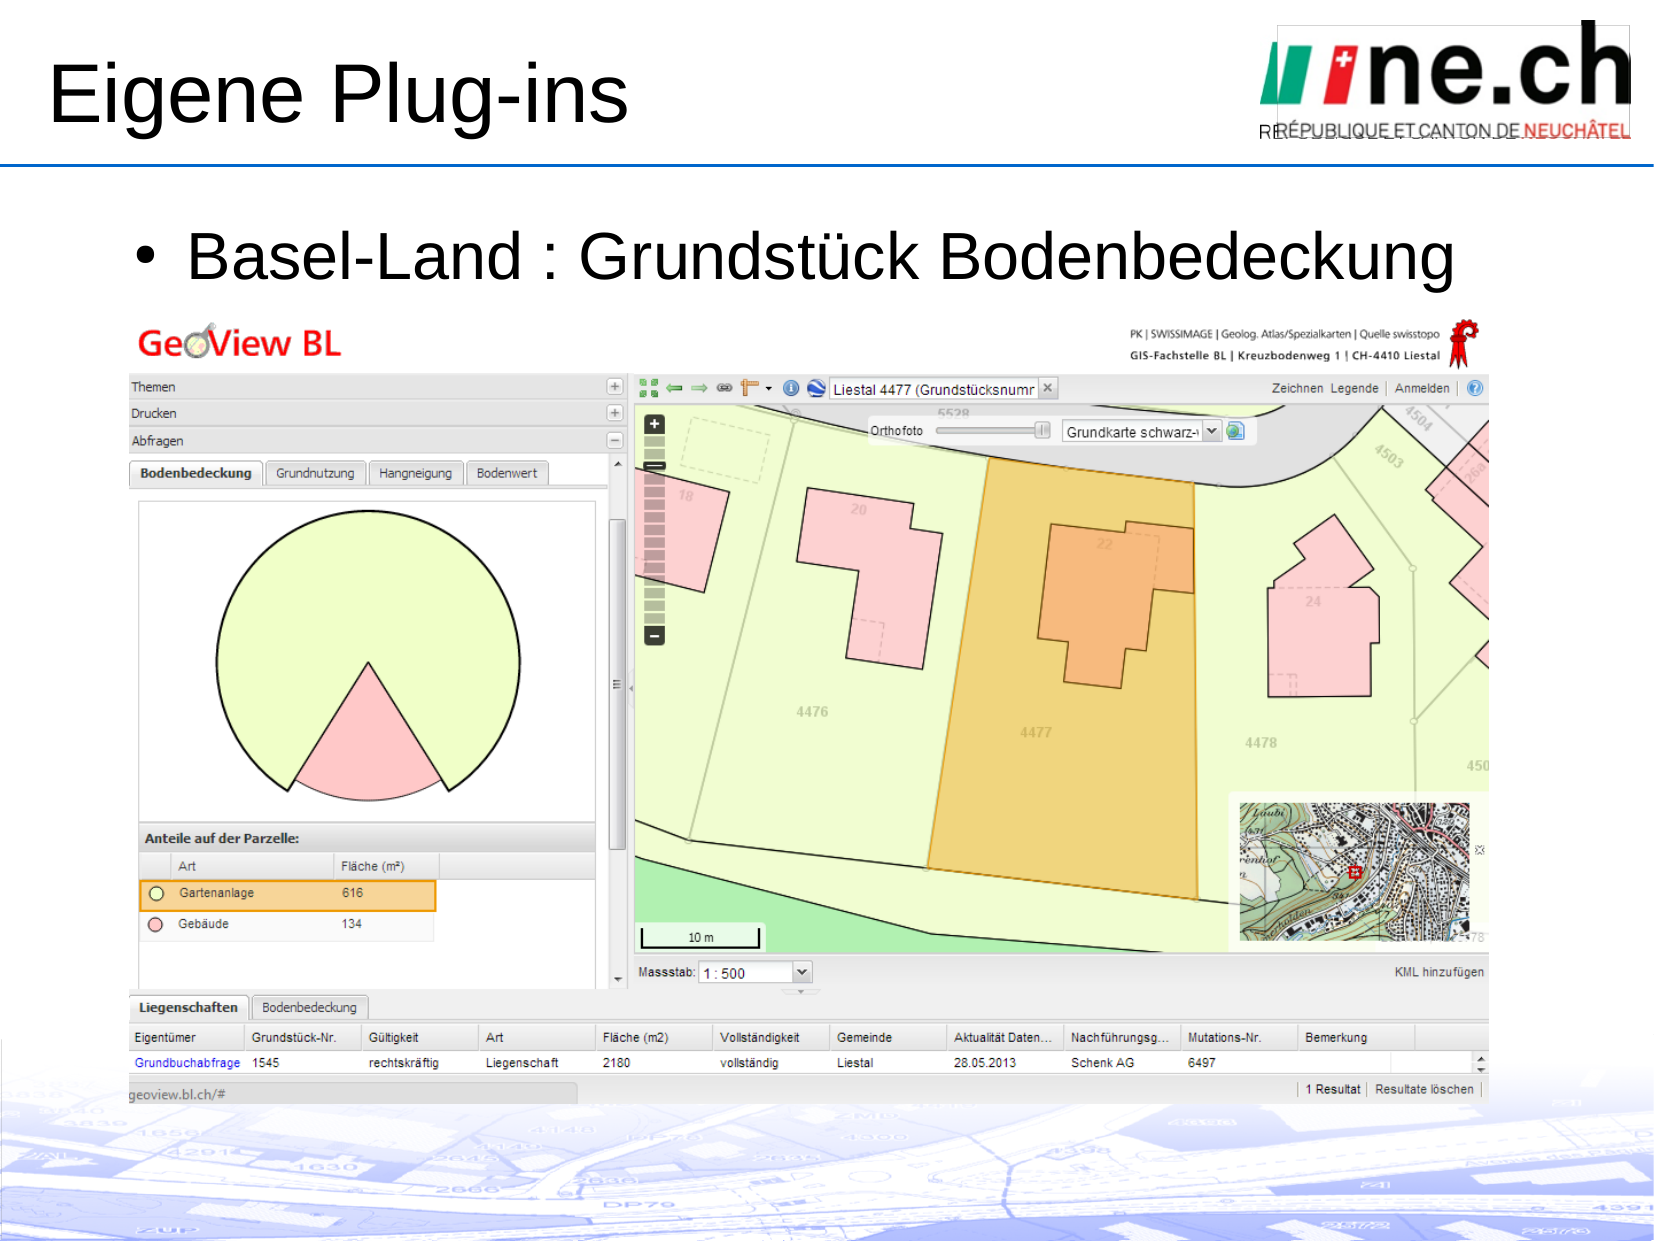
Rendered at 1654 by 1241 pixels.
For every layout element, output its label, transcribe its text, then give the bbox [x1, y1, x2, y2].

title Eigene Plug-ins [47, 0, 1536, 198]
picture [0, 318, 1654, 1241]
list Basel-Land : Grundstück Bodenbedeckung [115, 219, 1538, 1038]
picture [1536, 24, 1631, 139]
